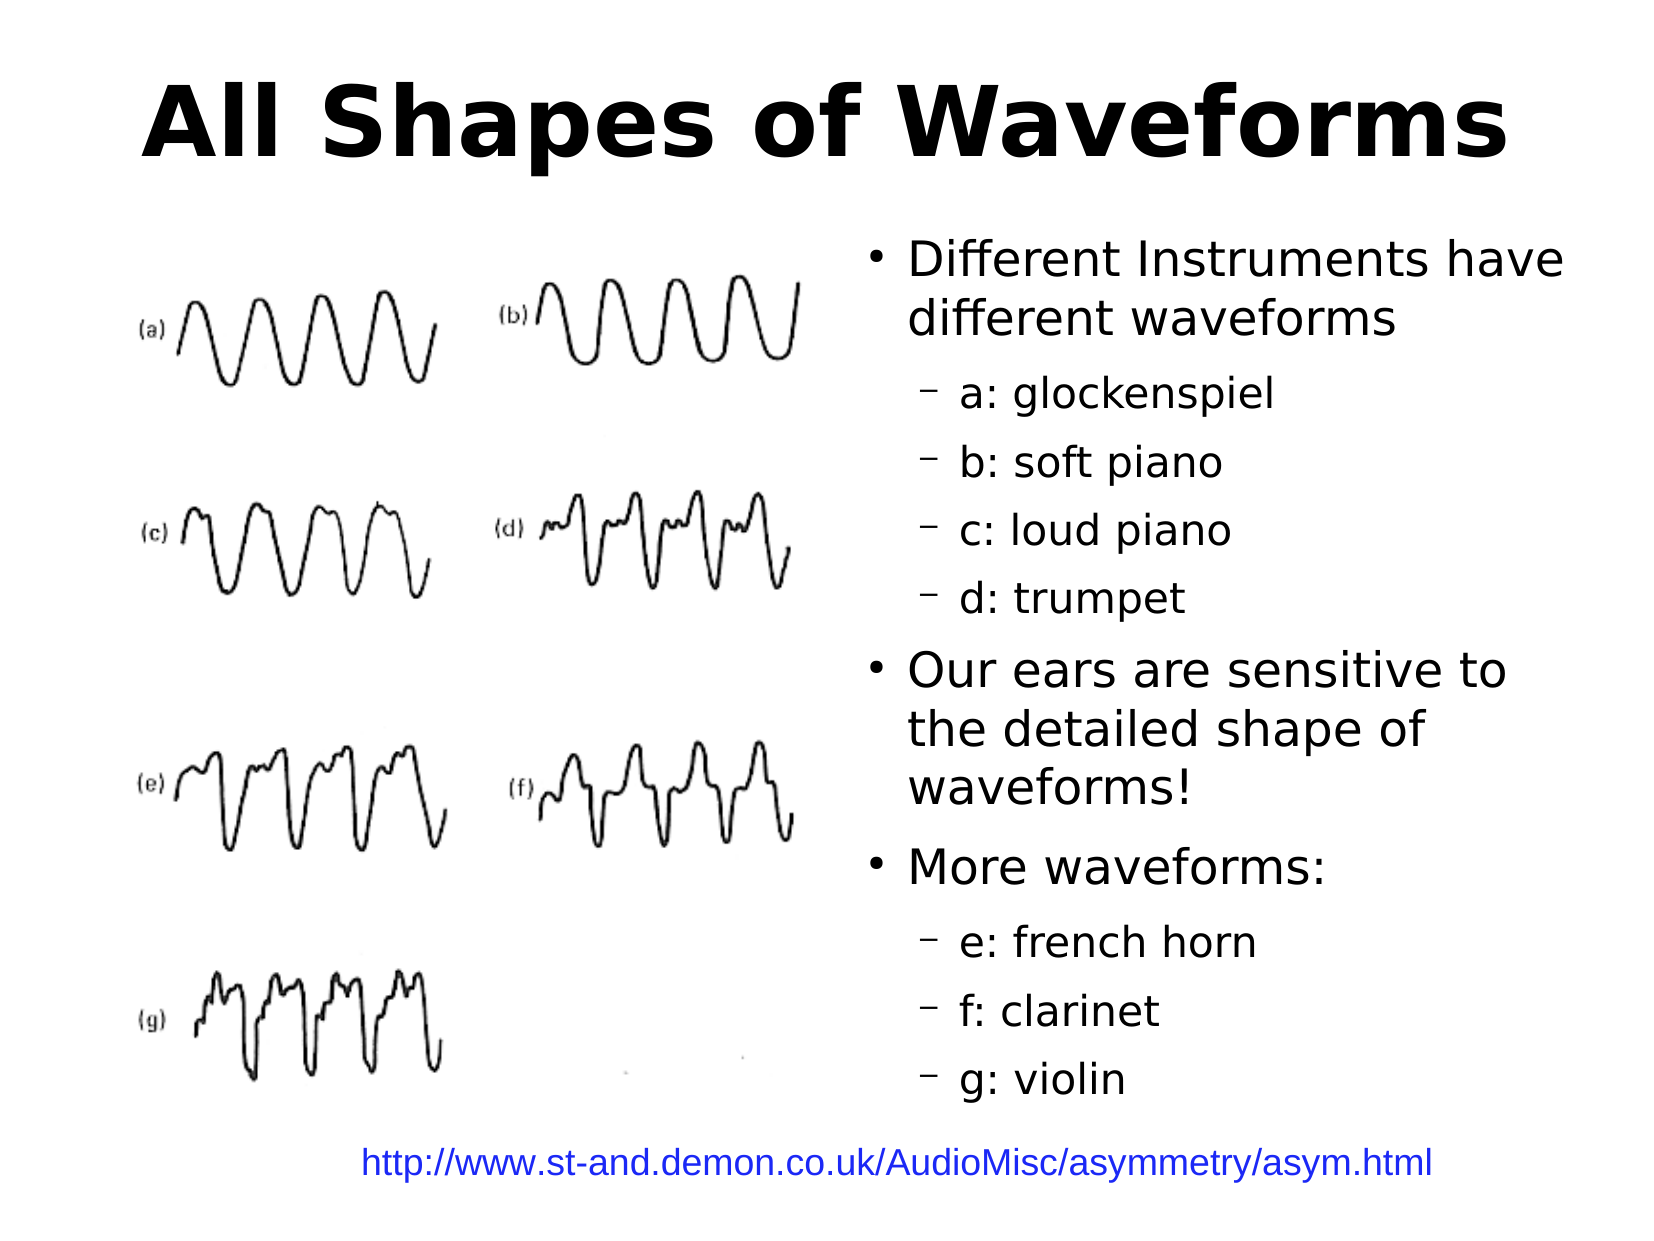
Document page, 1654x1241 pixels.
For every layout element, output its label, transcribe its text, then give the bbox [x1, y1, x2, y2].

picture [124, 272, 813, 610]
title All Shapes of Waveforms [124, 13, 1530, 221]
list Different Instruments have different waveforms a: glockenspiel b: soft piano c: loud piano d: trumpet Our ears are sensitive to the detailed shape of waveforms! More waveforms: e: french horn f: clarinet g: violin [840, 220, 1585, 1130]
text_box http://www.st-and.demon.co.uk/AudioMisc/asymmetry/asym.html [346, 1129, 1449, 1191]
picture [124, 725, 813, 1094]
